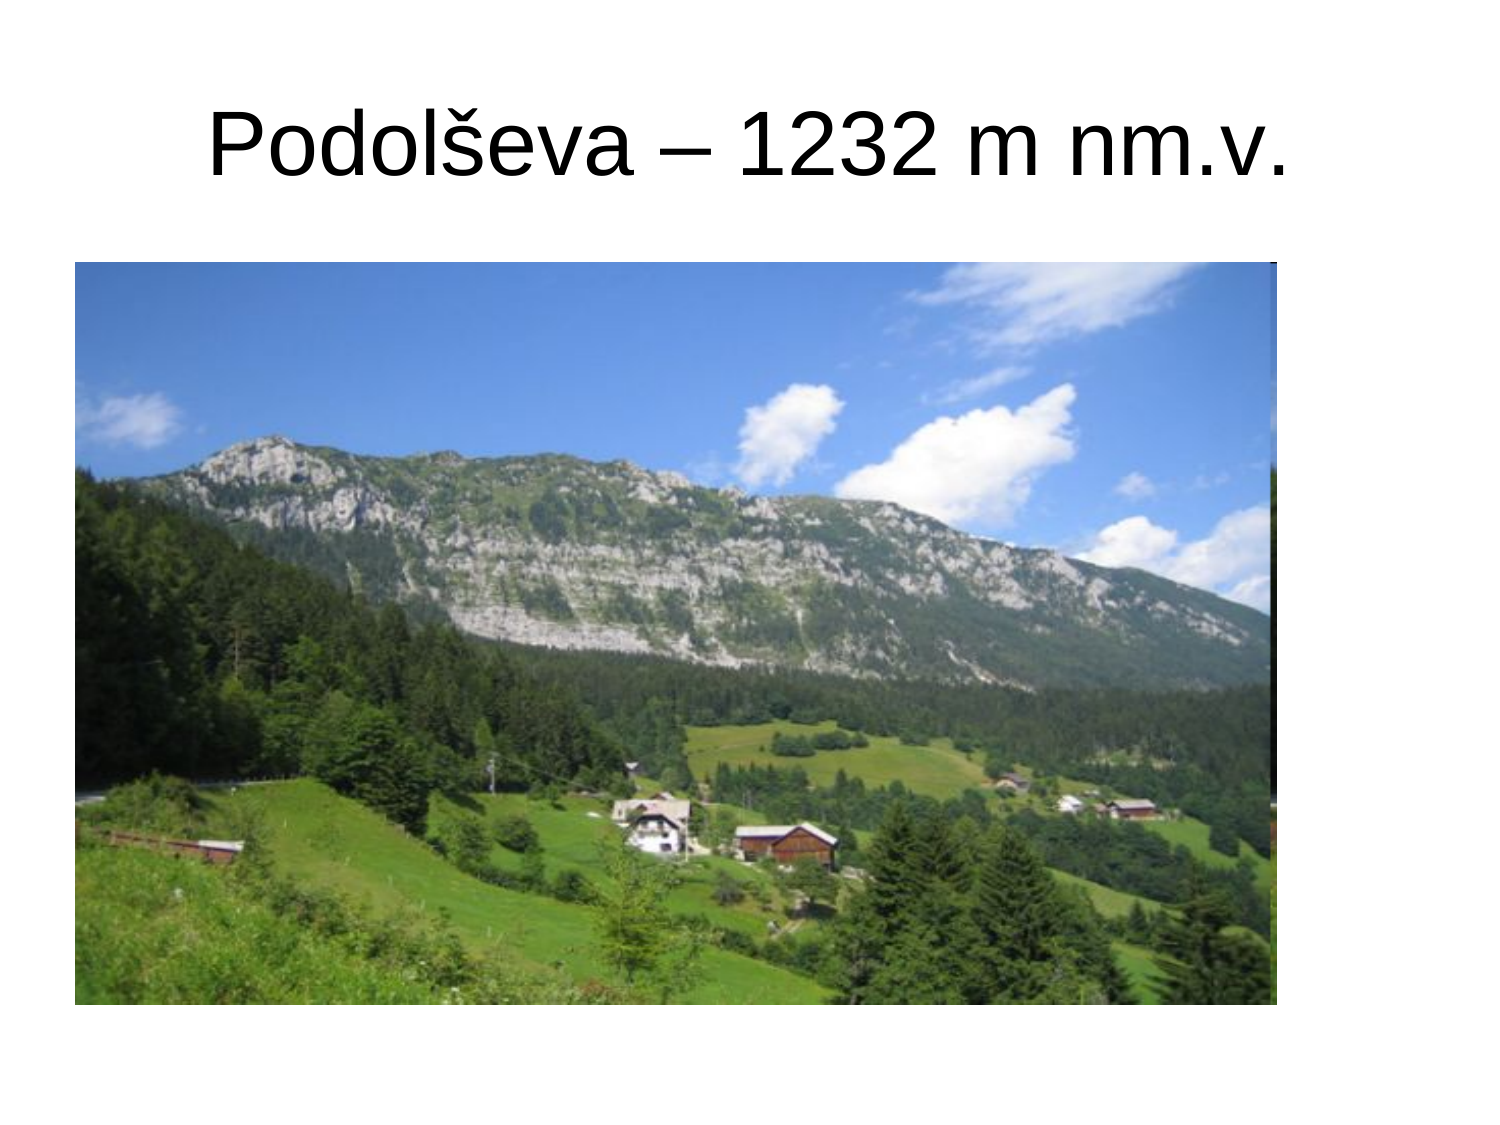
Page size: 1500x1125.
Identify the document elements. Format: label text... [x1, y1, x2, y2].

title Podolševa – 1232 m nm.v. [75, 45, 1426, 233]
picture [75, 262, 1277, 1005]
